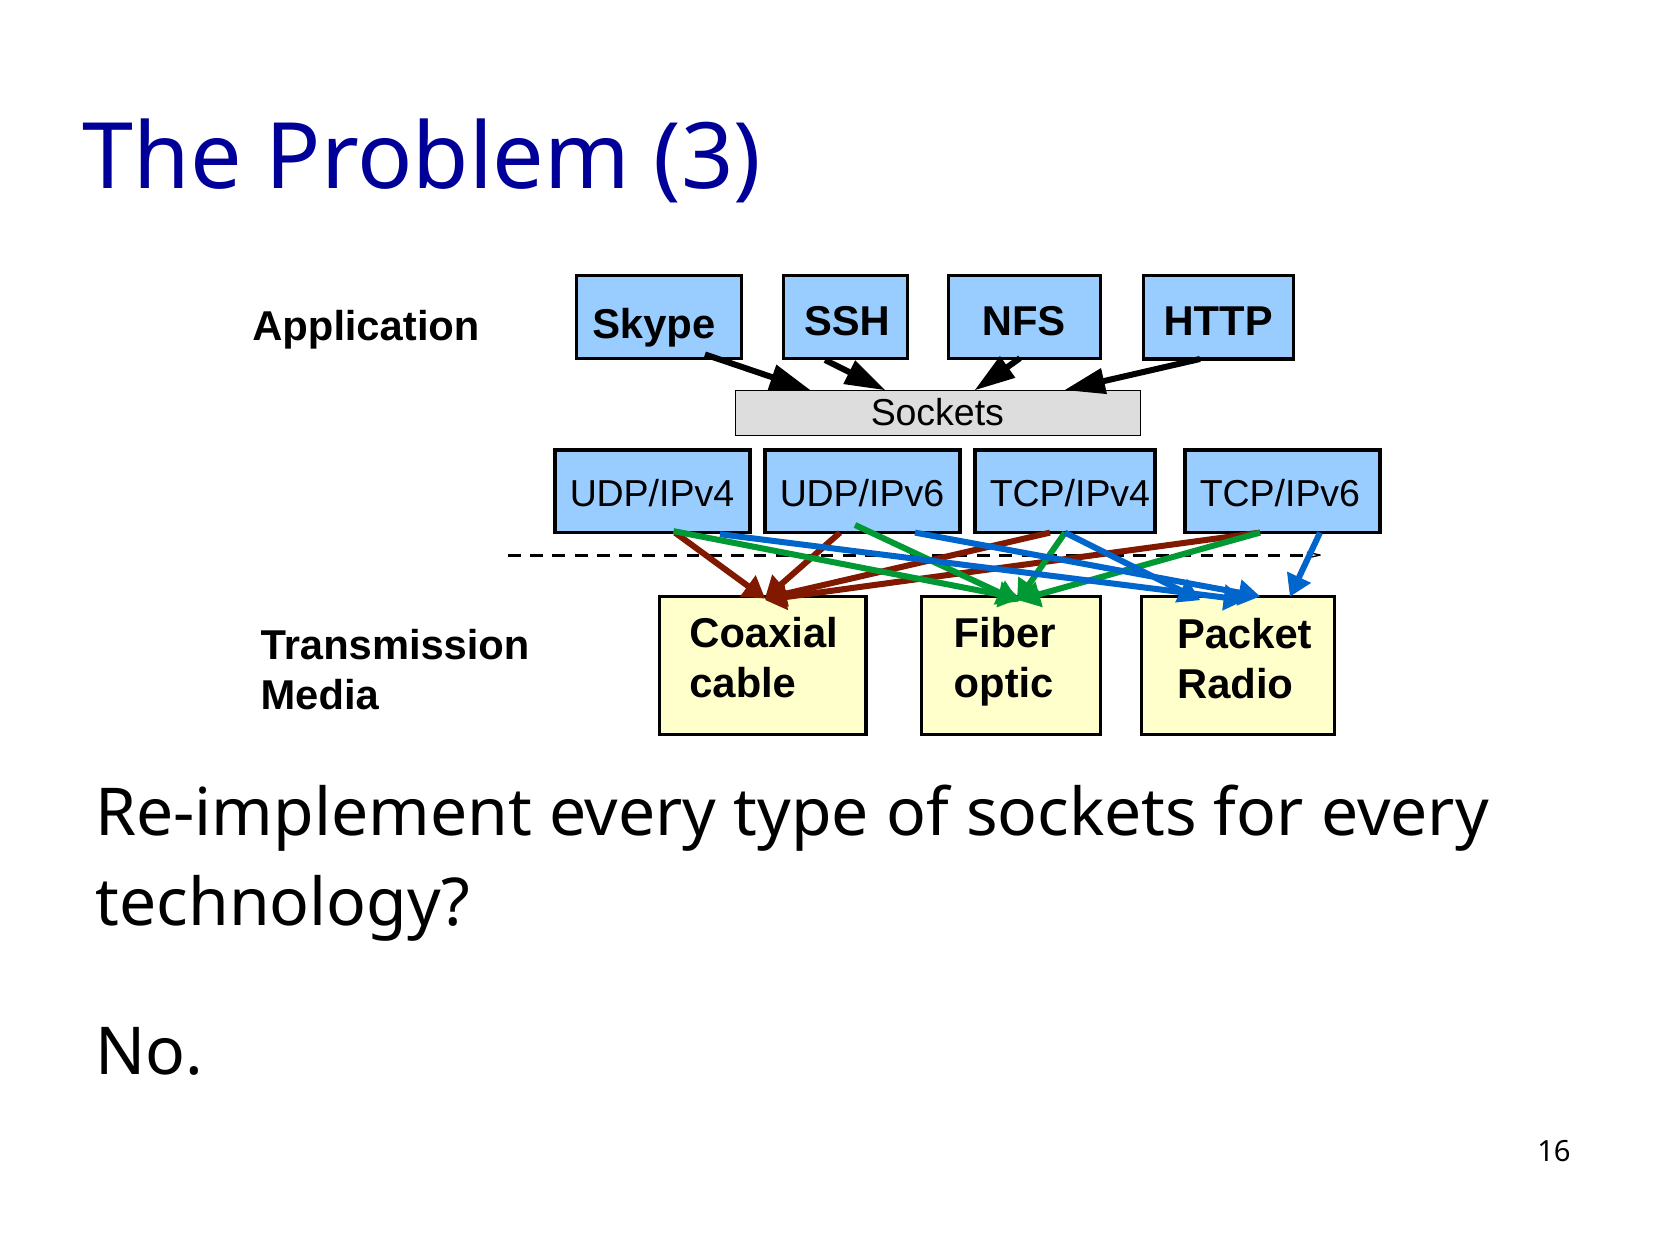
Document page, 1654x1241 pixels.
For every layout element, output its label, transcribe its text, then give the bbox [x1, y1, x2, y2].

text_box Sockets [735, 390, 1141, 436]
text_box [921, 596, 1101, 735]
text_box TCP/IPv6 [1185, 449, 1381, 533]
text_box SSH [789, 286, 906, 352]
text_box UDP/IPv6 [765, 449, 961, 533]
text_box [576, 275, 742, 359]
text_box Fiber optic [938, 598, 1071, 714]
text_box Packet Radio [1162, 599, 1327, 715]
text_box [719, 355, 742, 359]
text_box TCP/IPv4 [975, 449, 1156, 533]
text_box Skype [577, 289, 743, 355]
text_box NFS [966, 286, 1081, 352]
text_box UDP/IPv4 [555, 449, 751, 533]
text_box Application [237, 291, 495, 357]
title The Problem (3) [82, 49, 1571, 257]
text_box Transmission Media [245, 610, 545, 726]
list Re-implement every type of sockets for every technology? No. [60, 765, 1571, 1096]
text_box HTTP [1148, 286, 1288, 352]
text_box [659, 596, 866, 735]
text_box [1143, 275, 1294, 359]
text_box [1141, 596, 1335, 735]
text_box [783, 275, 908, 359]
text_box Coaxial cable [674, 598, 865, 714]
text_box [948, 275, 1101, 359]
